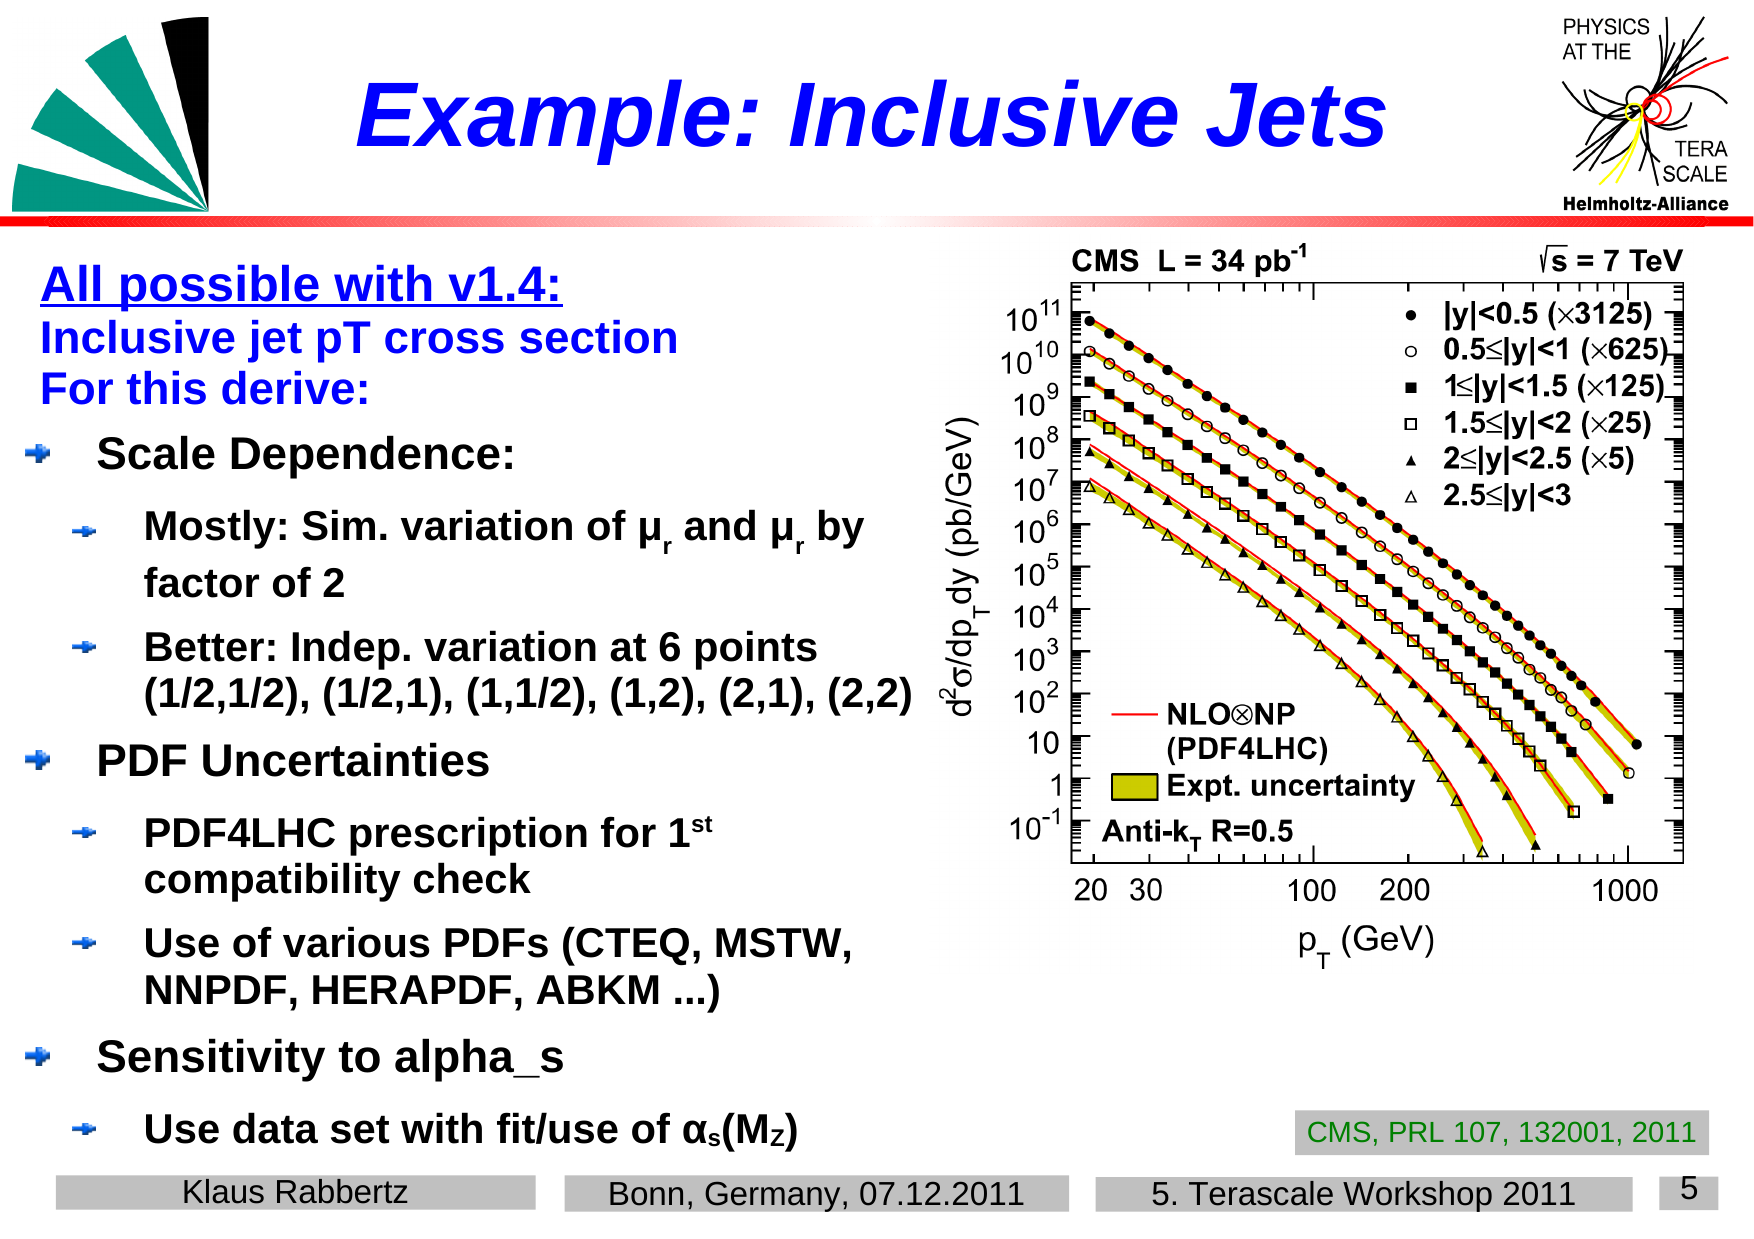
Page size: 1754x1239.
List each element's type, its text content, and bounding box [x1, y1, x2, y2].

picture [929, 234, 1694, 974]
title Example: Inclusive Jets [220, 16, 1525, 213]
text_box All possible with v1.4: Inclusive jet pT cross section For this derive: [28, 250, 765, 424]
list Scale Dependence: Mostly: Sim. variation of μr and μr by factor of 2 Better: Indep. variation at 6 points (1/2,1/2), (1/2,1), (1,1/2), (1,2), (2,1), (2,2) PDF Uncertainties PDF4LHC prescription for 1st compatibility check Use of various PDFs (CTEQ, MSTW, NNPDF, HERAPDF, ABKM ...) Sensitivity to alpha_s Use data set with fit/use of αs(MZ) [0, 428, 937, 1180]
picture [1546, 9, 1744, 223]
text_box CMS, PRL 107, 132001, 2011 [1295, 1110, 1710, 1156]
picture [12, 17, 209, 214]
